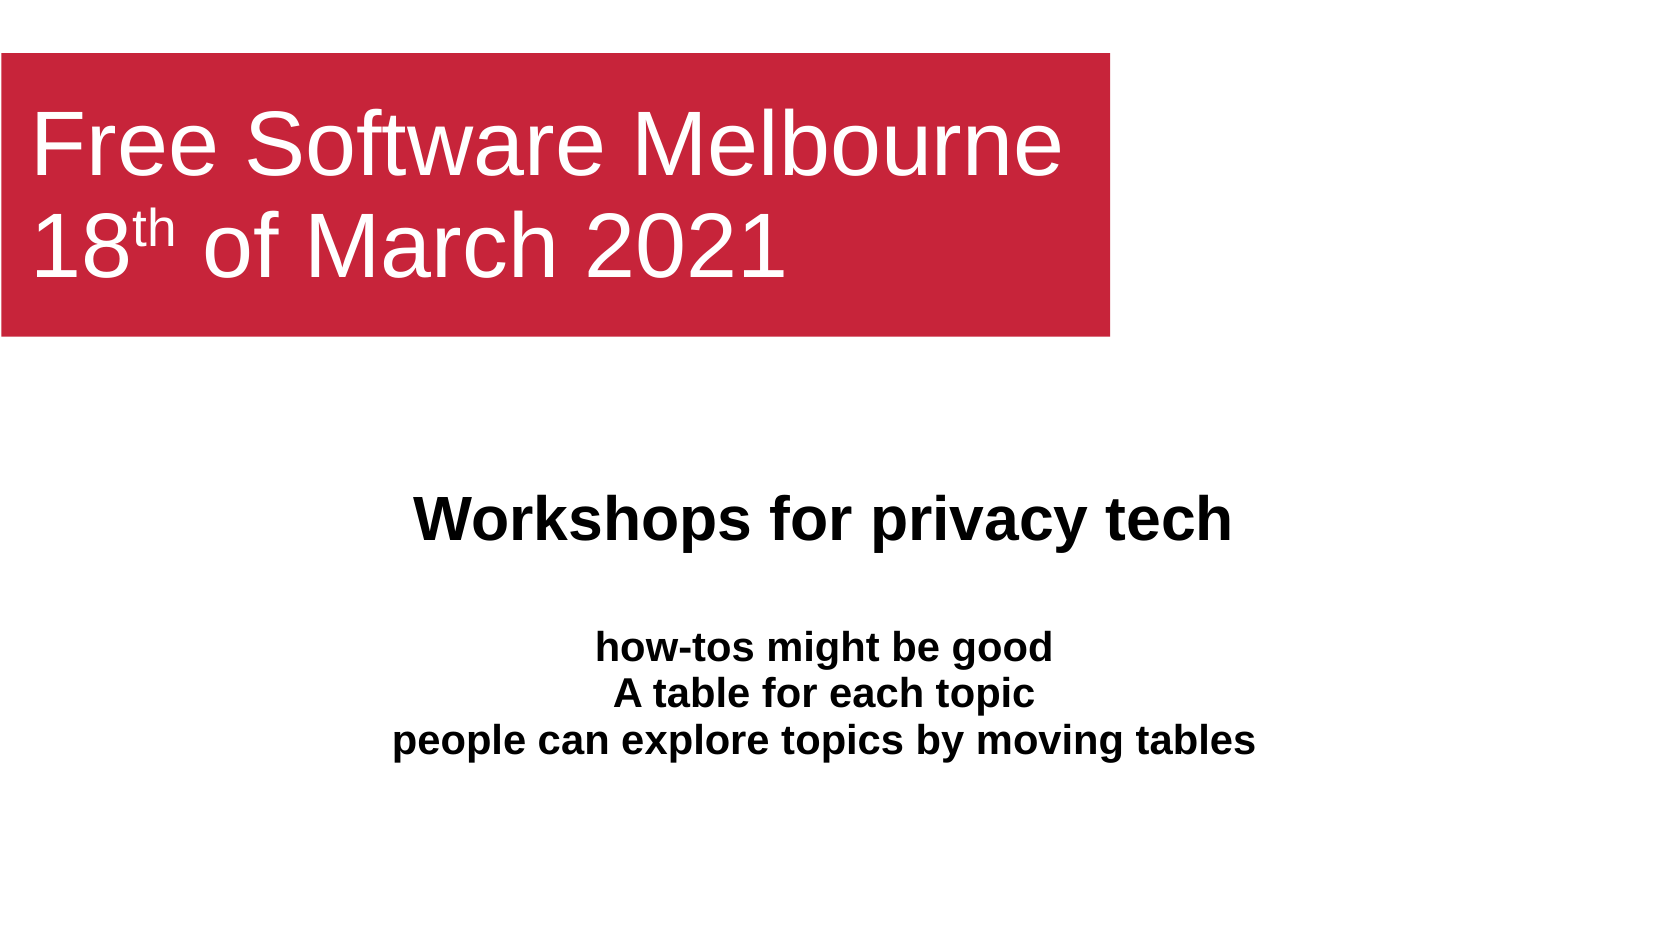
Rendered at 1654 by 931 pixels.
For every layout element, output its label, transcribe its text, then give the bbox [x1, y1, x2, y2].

title Free Software Melbourne 18th of March 2021 [1, 53, 1111, 337]
subtitle Workshops for privacy tech how-tos might be good A table for each topic people can explore topics by moving tables [18, 484, 1630, 895]
